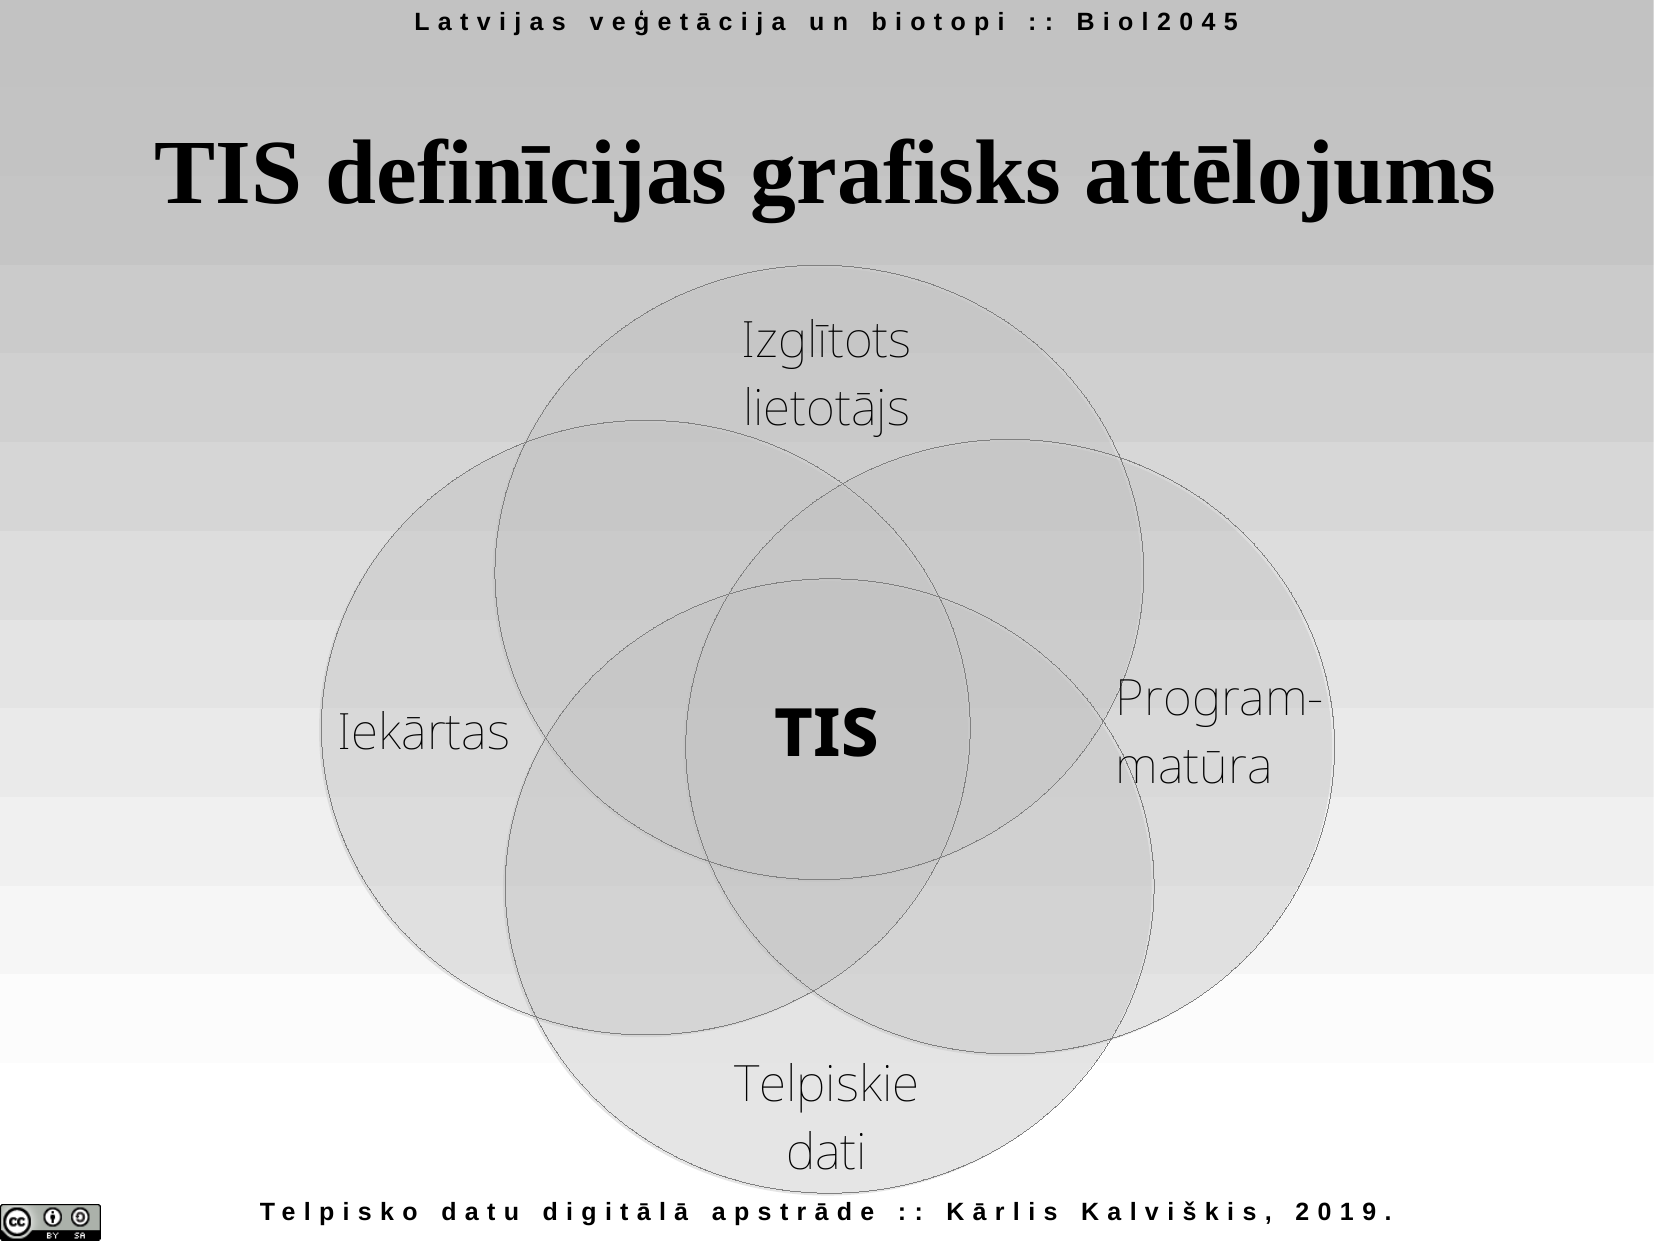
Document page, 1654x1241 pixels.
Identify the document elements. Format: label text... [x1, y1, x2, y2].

picture [0, 0, 1654, 1241]
title TIS definīcijas grafisks attēlojums [29, 49, 1625, 296]
text_box Iekārtas [337, 696, 536, 765]
text_box [319, 267, 1333, 1196]
text_box Izglītots lietotājs [738, 315, 915, 429]
text_box Telpiskie dati [725, 1059, 929, 1173]
text_box Program- matūra [1087, 670, 1325, 791]
text_box TIS [766, 693, 888, 768]
